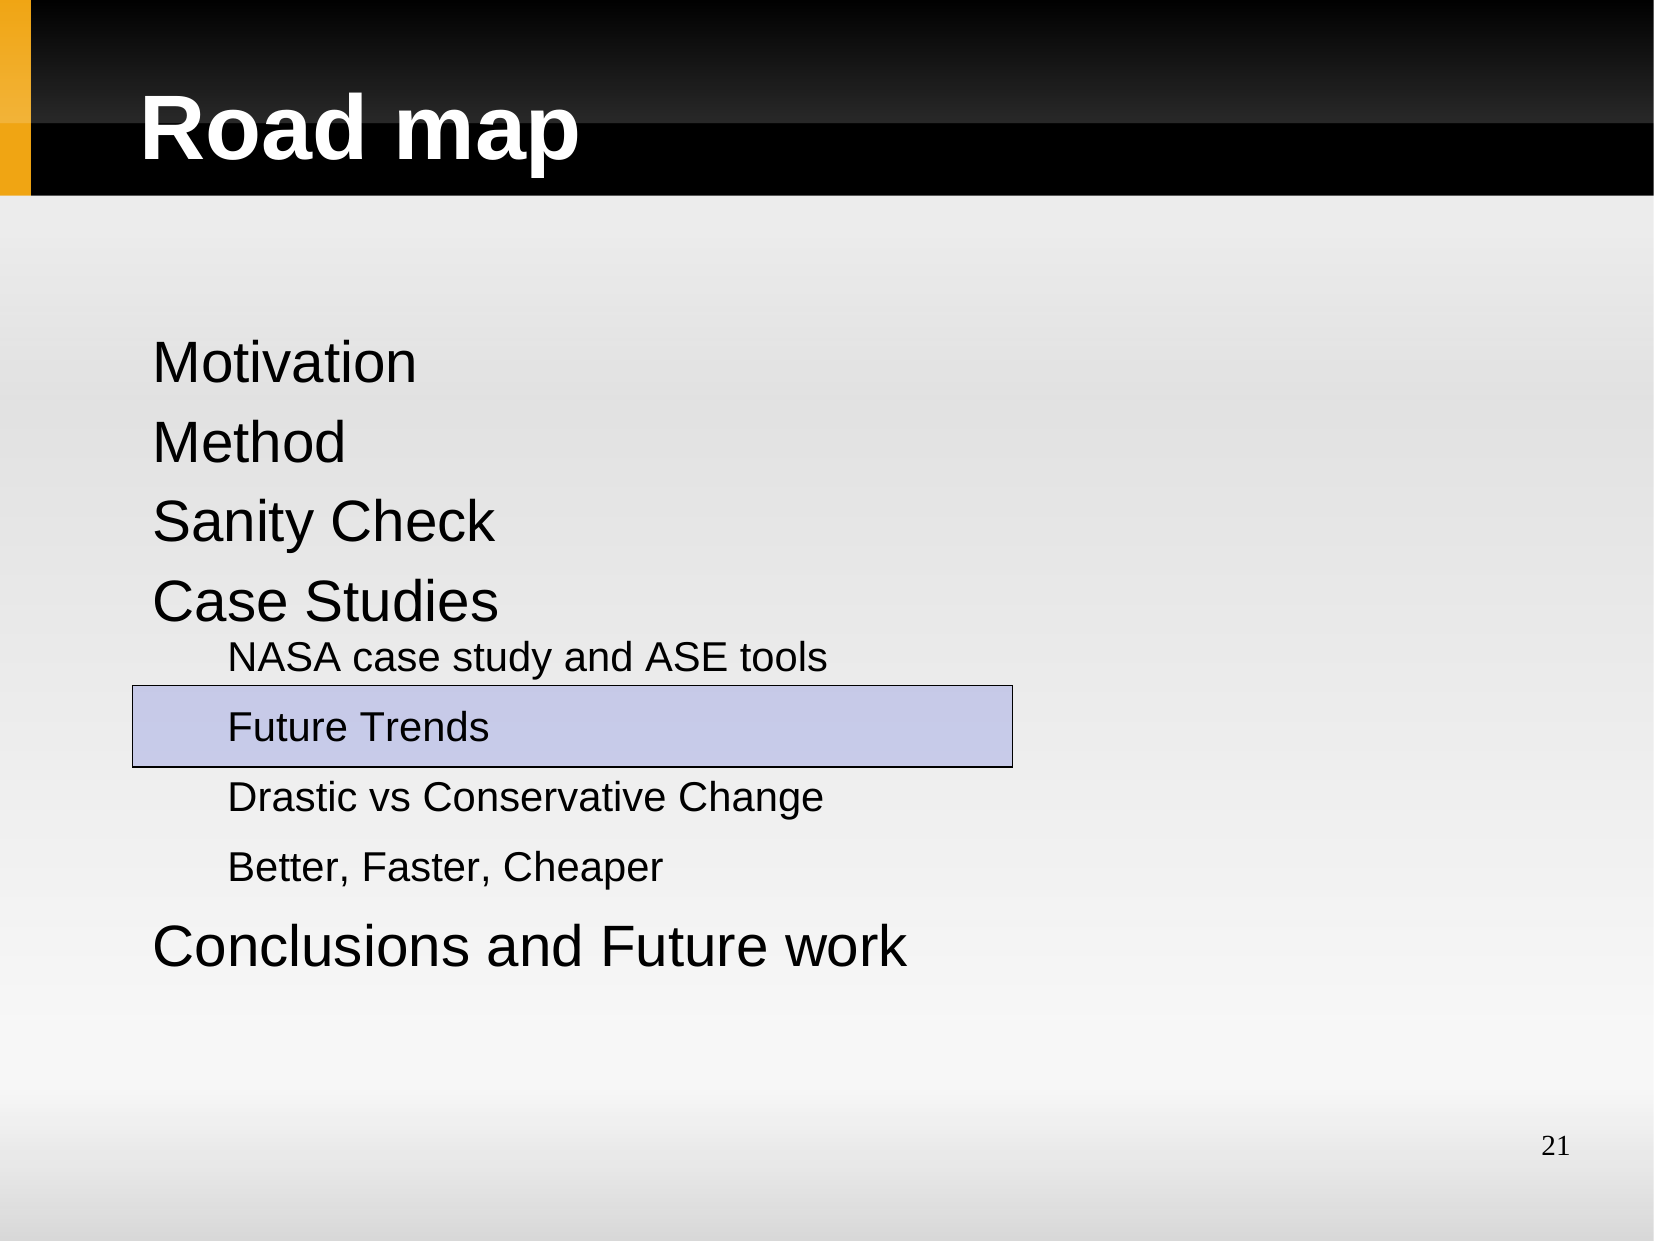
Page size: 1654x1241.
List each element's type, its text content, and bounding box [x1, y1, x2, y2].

list Motivation Method Sanity Check Case Studies NASA case study and ASE tools Future Trends Drastic vs Conservative Change Better, Faster, Cheaper Conclusions and Future work [137, 322, 1516, 1094]
picture [0, 0, 1654, 1241]
text_box [132, 685, 137, 767]
title Road map [124, 68, 1530, 188]
